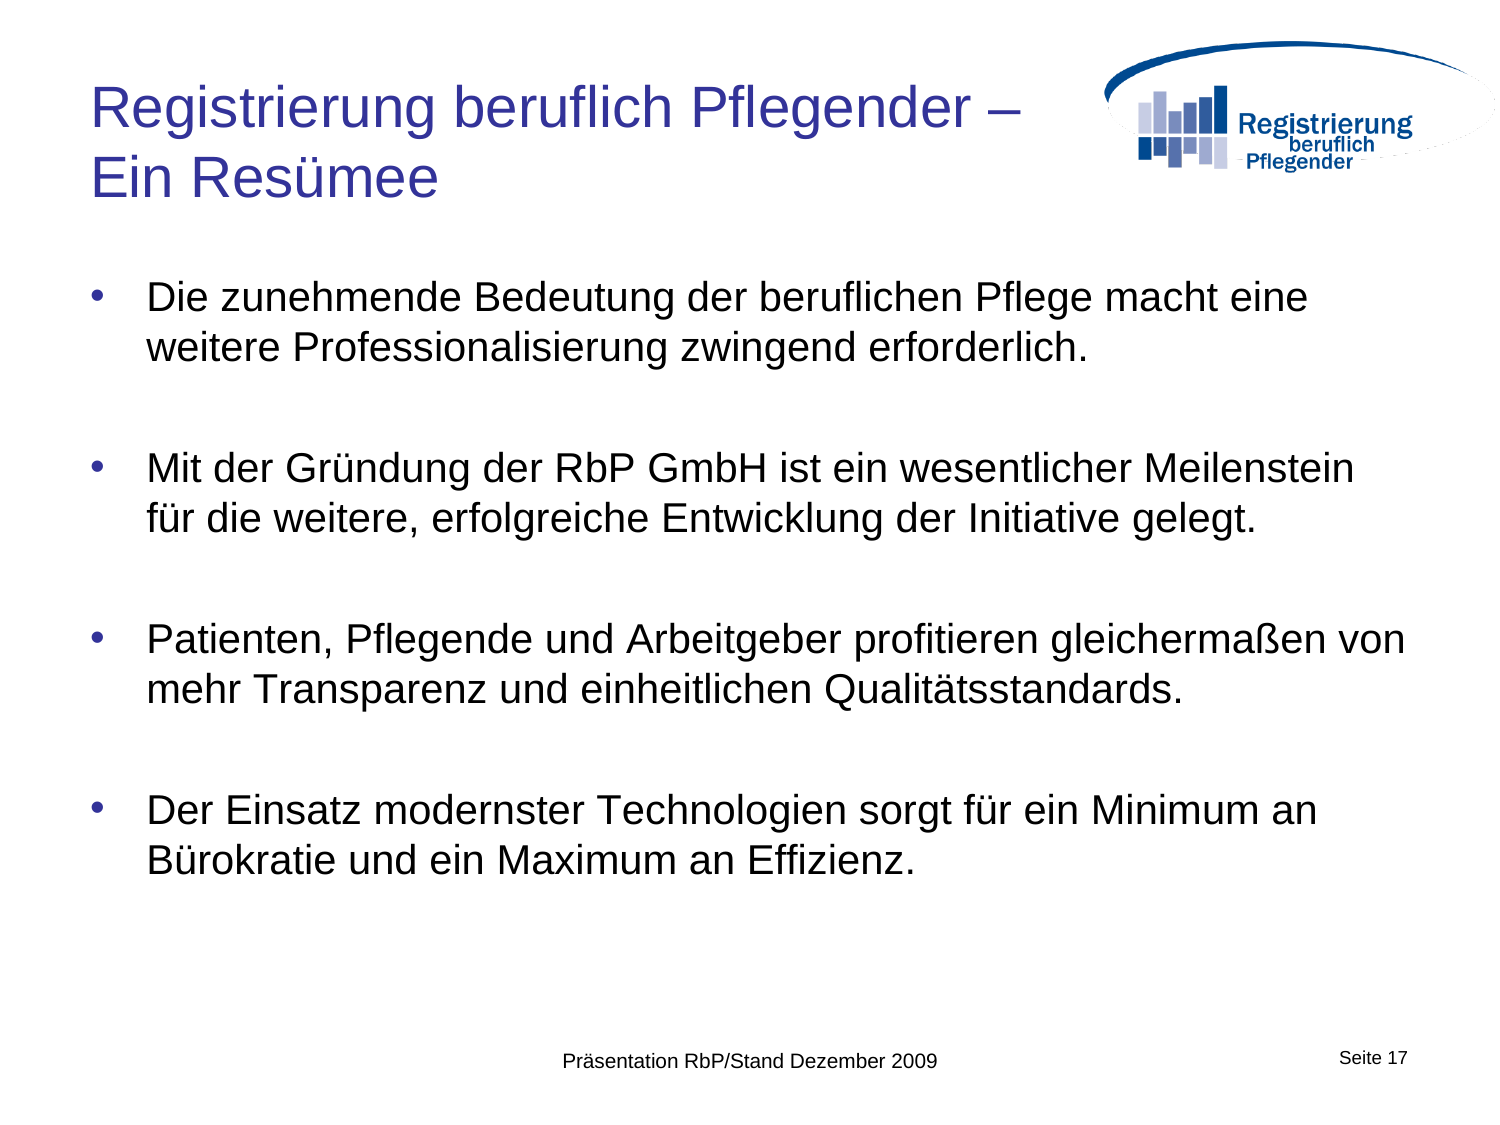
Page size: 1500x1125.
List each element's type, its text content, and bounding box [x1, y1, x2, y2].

title Registrierung beruflich Pflegender – Ein Resümee [75, 45, 1105, 233]
list Die zunehmende Bedeutung der beruflichen Pflege macht eine weitere Professionalisierung zwingend erforderlich. Mit der Gründung der RbP GmbH ist ein wesentlicher Meilenstein für die weitere, erfolgreiche Entwicklung der Initiative gelegt. Patienten, Pflegende und Arbeitgeber profitieren gleichermaßen von mehr Transparenz und einheitlichen Qualitätsstandards. Der Einsatz modernster Technologien sorgt für ein Minimum an Bürokratie und ein Maximum an Effizienz. [75, 262, 1426, 1006]
picture [1104, 41, 1495, 173]
